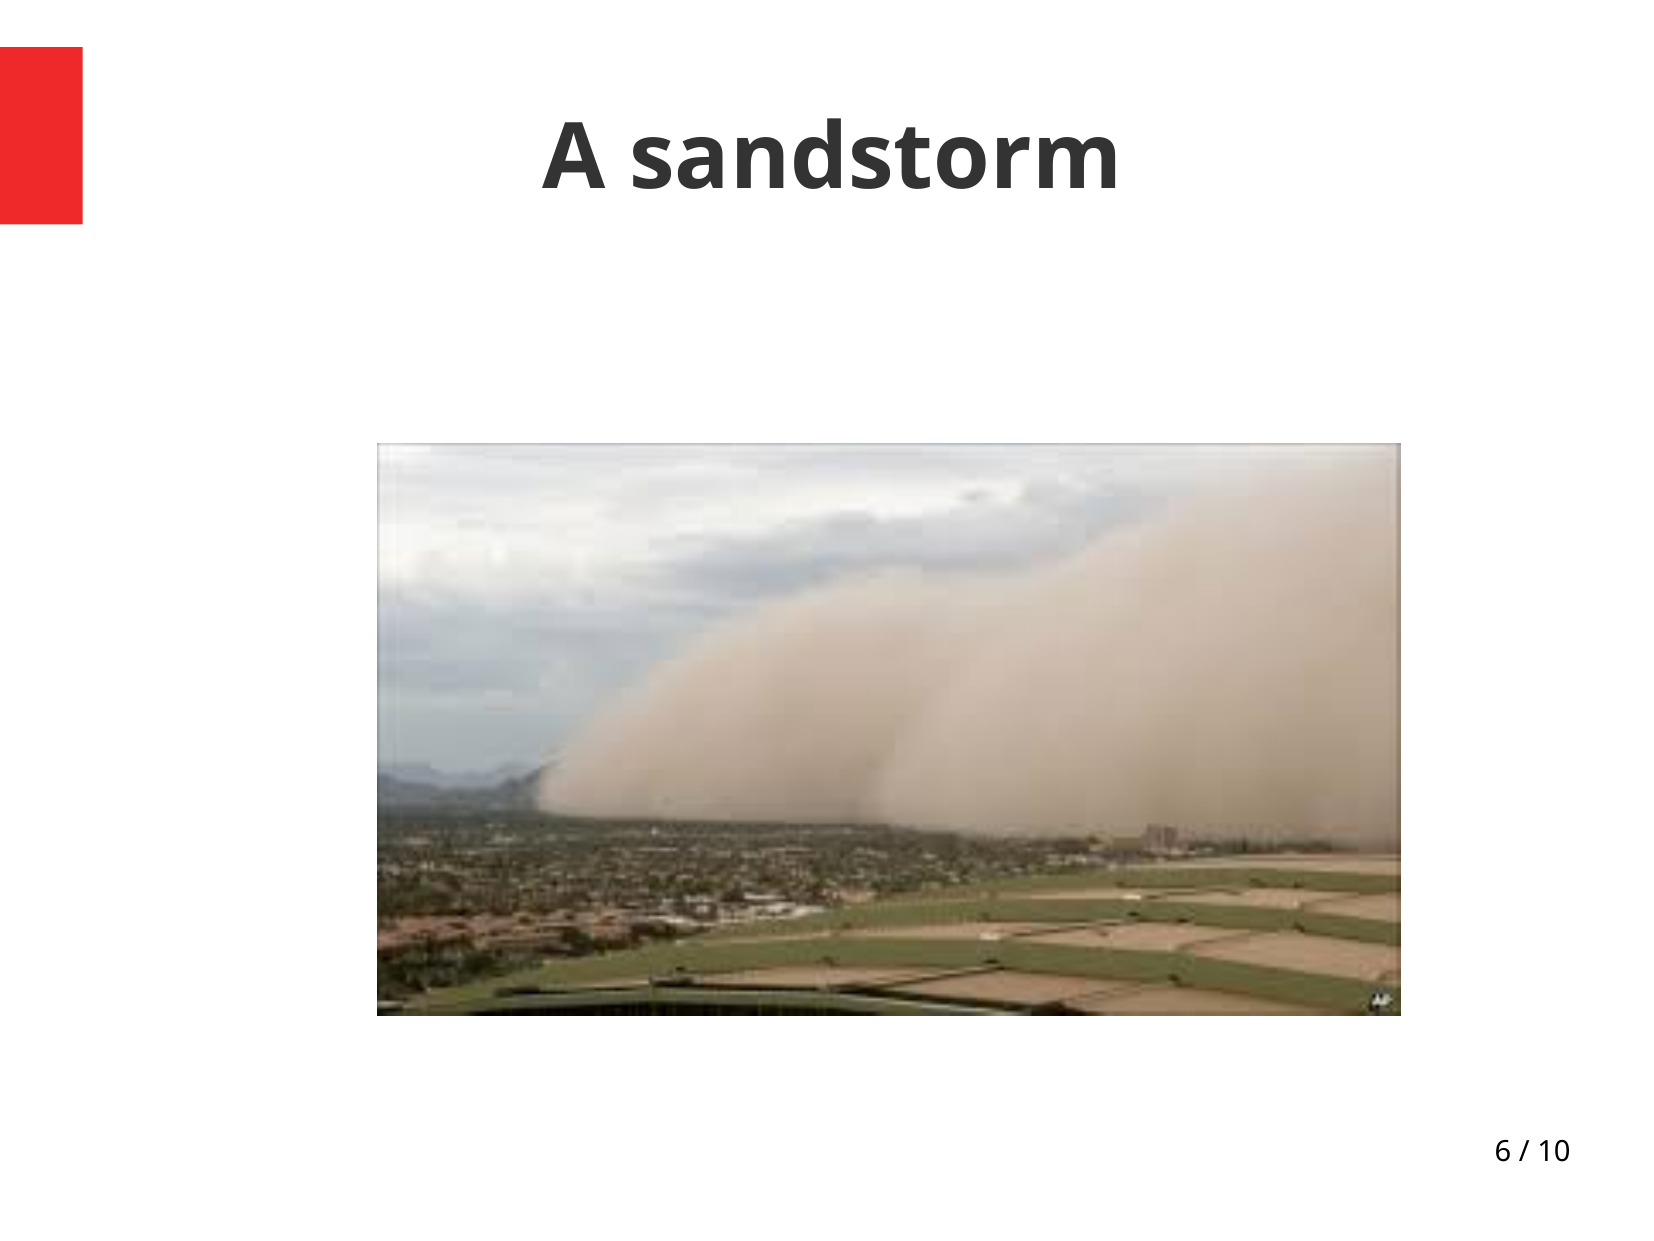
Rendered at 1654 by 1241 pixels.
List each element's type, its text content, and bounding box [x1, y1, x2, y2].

picture [377, 443, 1401, 1016]
title A sandstorm [118, 49, 1571, 257]
